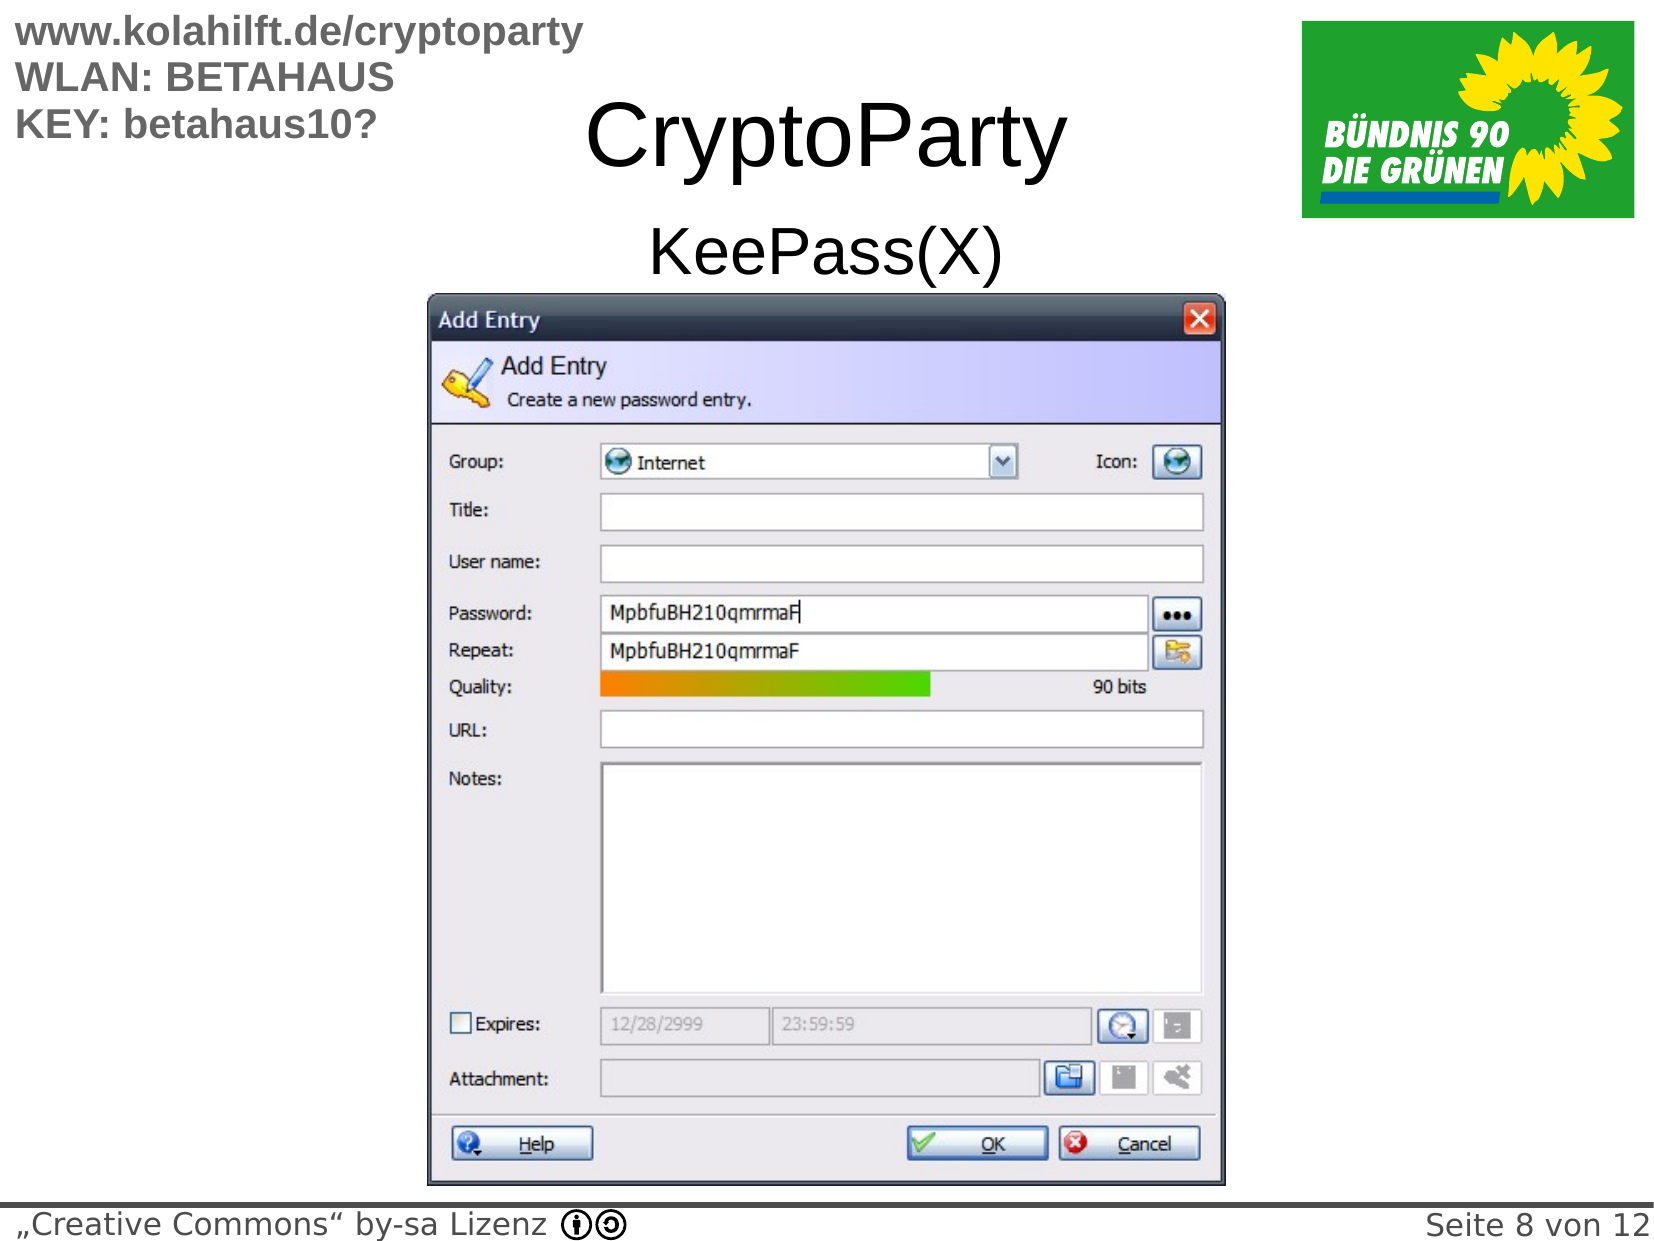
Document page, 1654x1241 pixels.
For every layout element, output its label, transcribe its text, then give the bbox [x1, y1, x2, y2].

text_box KeePass(X) [59, 206, 1595, 372]
picture [427, 293, 1226, 1186]
